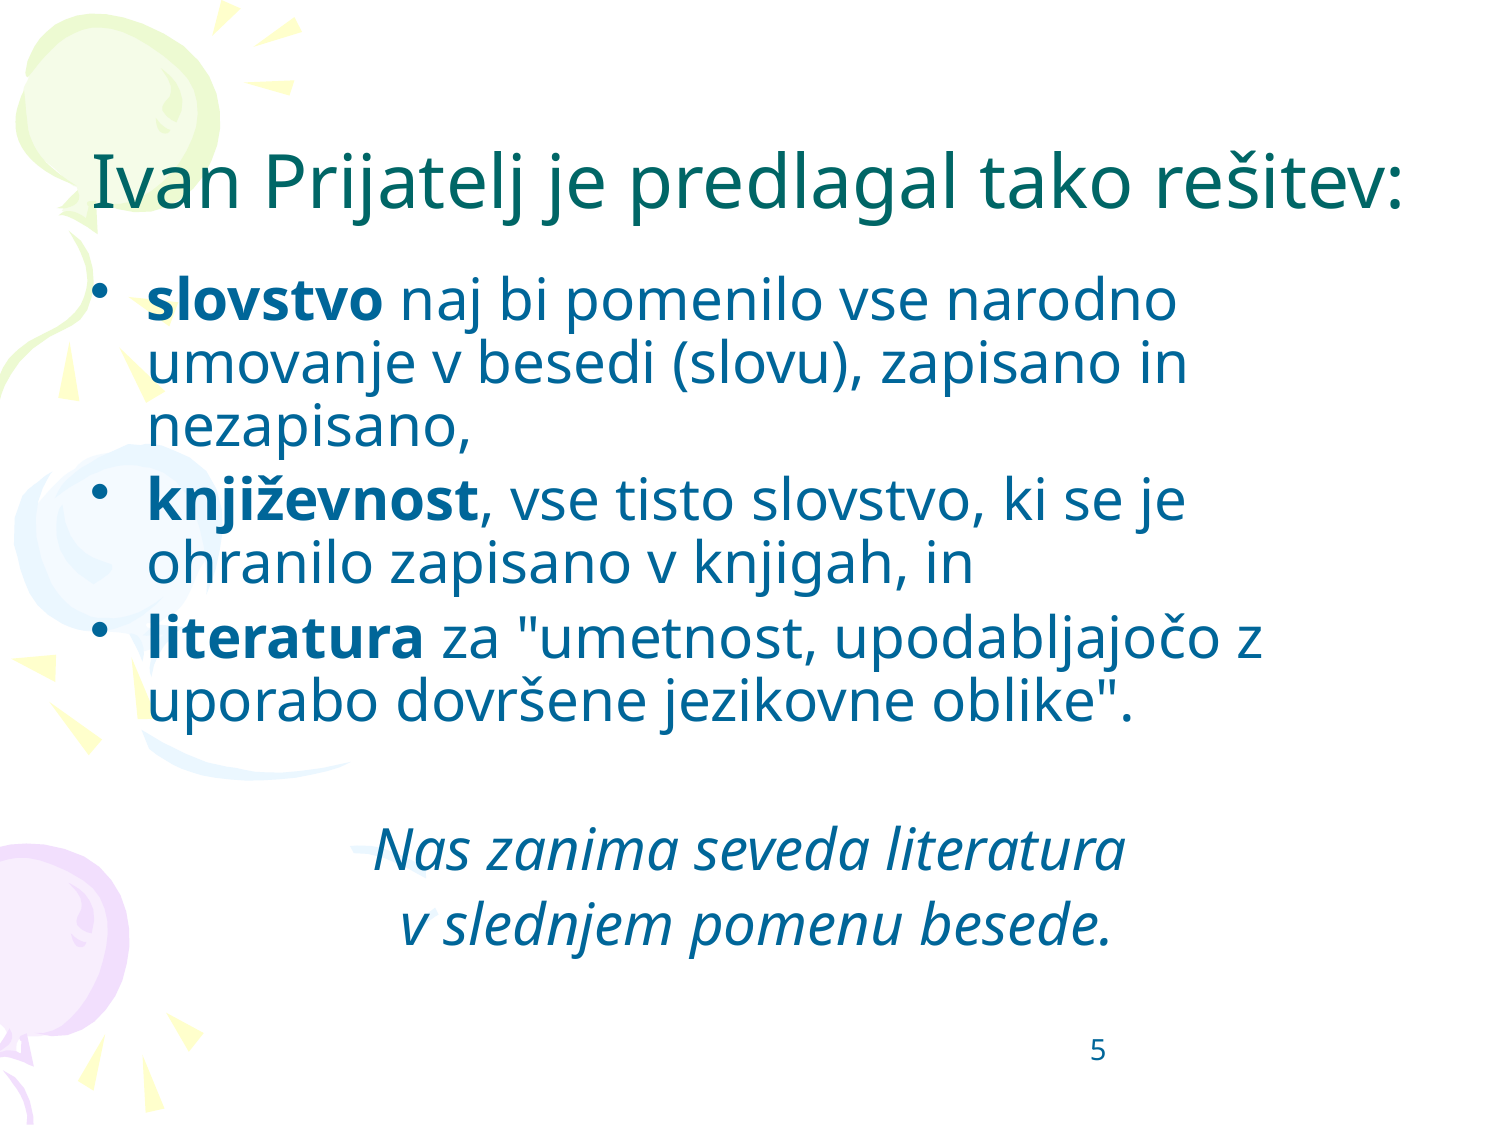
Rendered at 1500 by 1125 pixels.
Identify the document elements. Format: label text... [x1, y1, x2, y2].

slide_number <number> [1074, 1024, 1425, 1100]
list slovstvo naj bi pomenilo vse narodno umovanje v besedi (slovu), zapisano in nezapisano, književnost, vse tisto slovstvo, ki se je ohranilo zapisano v knjigah, in literatura za "umetnost, upodabljajočo z uporabo dovršene jezikovne oblike". Nas zanima seveda literatura v slednjem pomenu besede. [75, 262, 1425, 994]
title Ivan Prijatelj je predlagal tako rešitev: [72, 16, 1425, 233]
